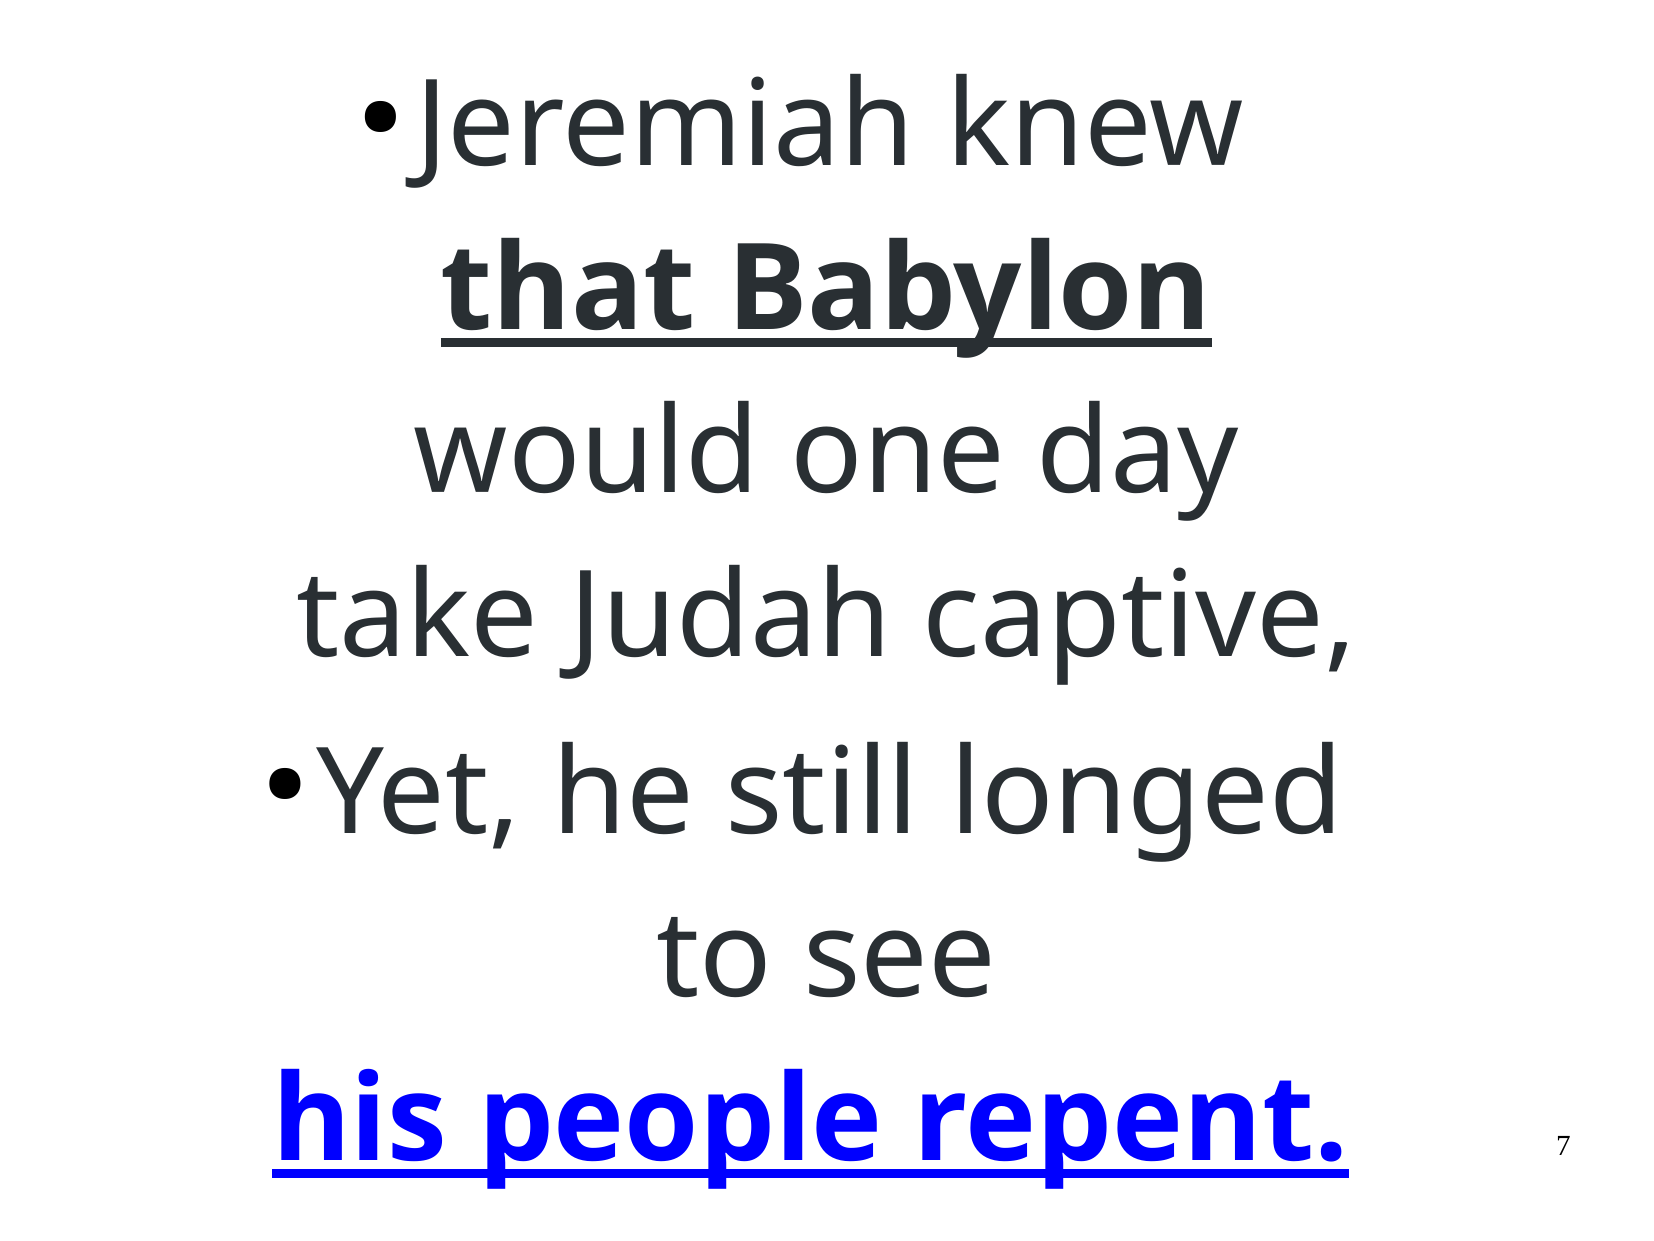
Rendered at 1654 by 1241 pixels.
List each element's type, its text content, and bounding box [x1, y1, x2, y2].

list Jeremiah knew that Babylon would one day take Judah captive, Yet, he still longed to see his people repent. [37, 37, 1613, 1201]
